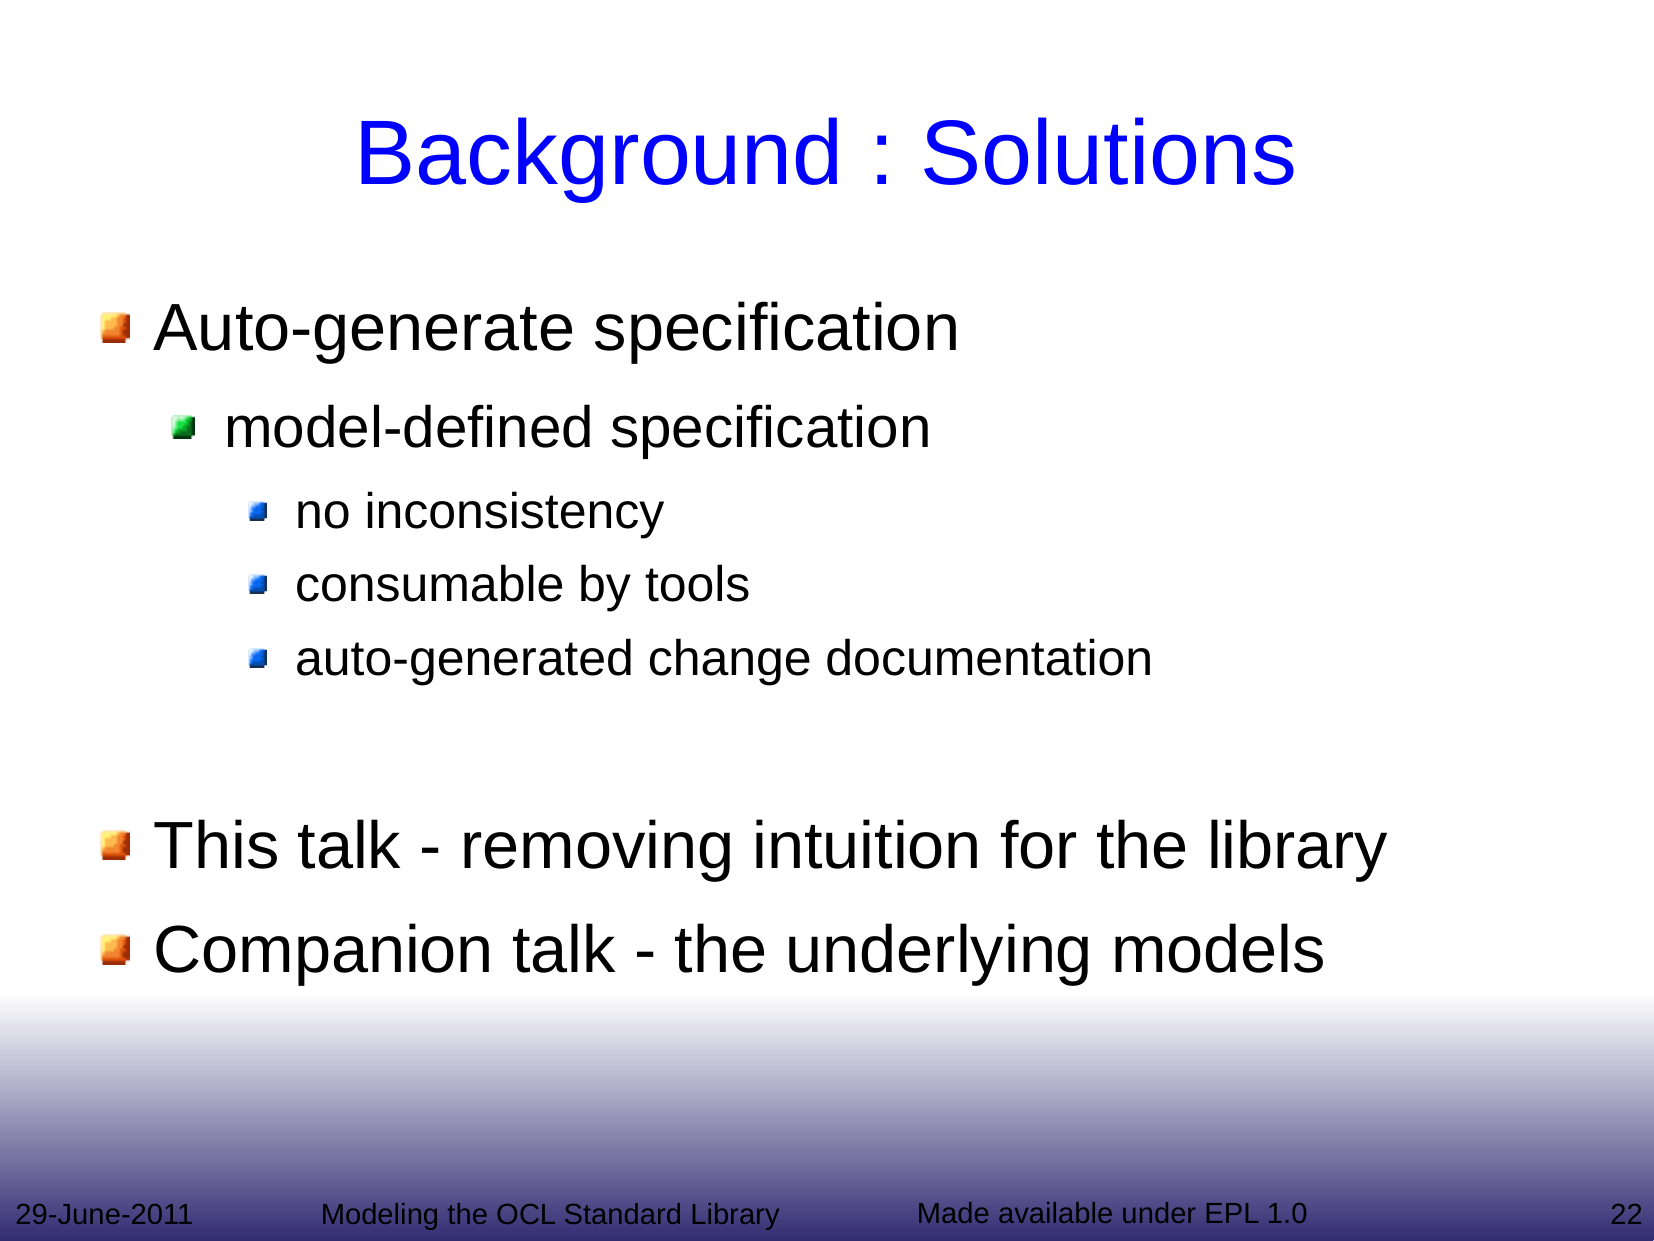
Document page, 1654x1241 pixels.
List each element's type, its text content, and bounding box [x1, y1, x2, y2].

list Auto-generate specification model-defined specification no inconsistency consumable by tools auto-generated change documentation This talk - removing intuition for the library Companion talk - the underlying models [82, 290, 1571, 1109]
title Background : Solutions [82, 49, 1571, 257]
